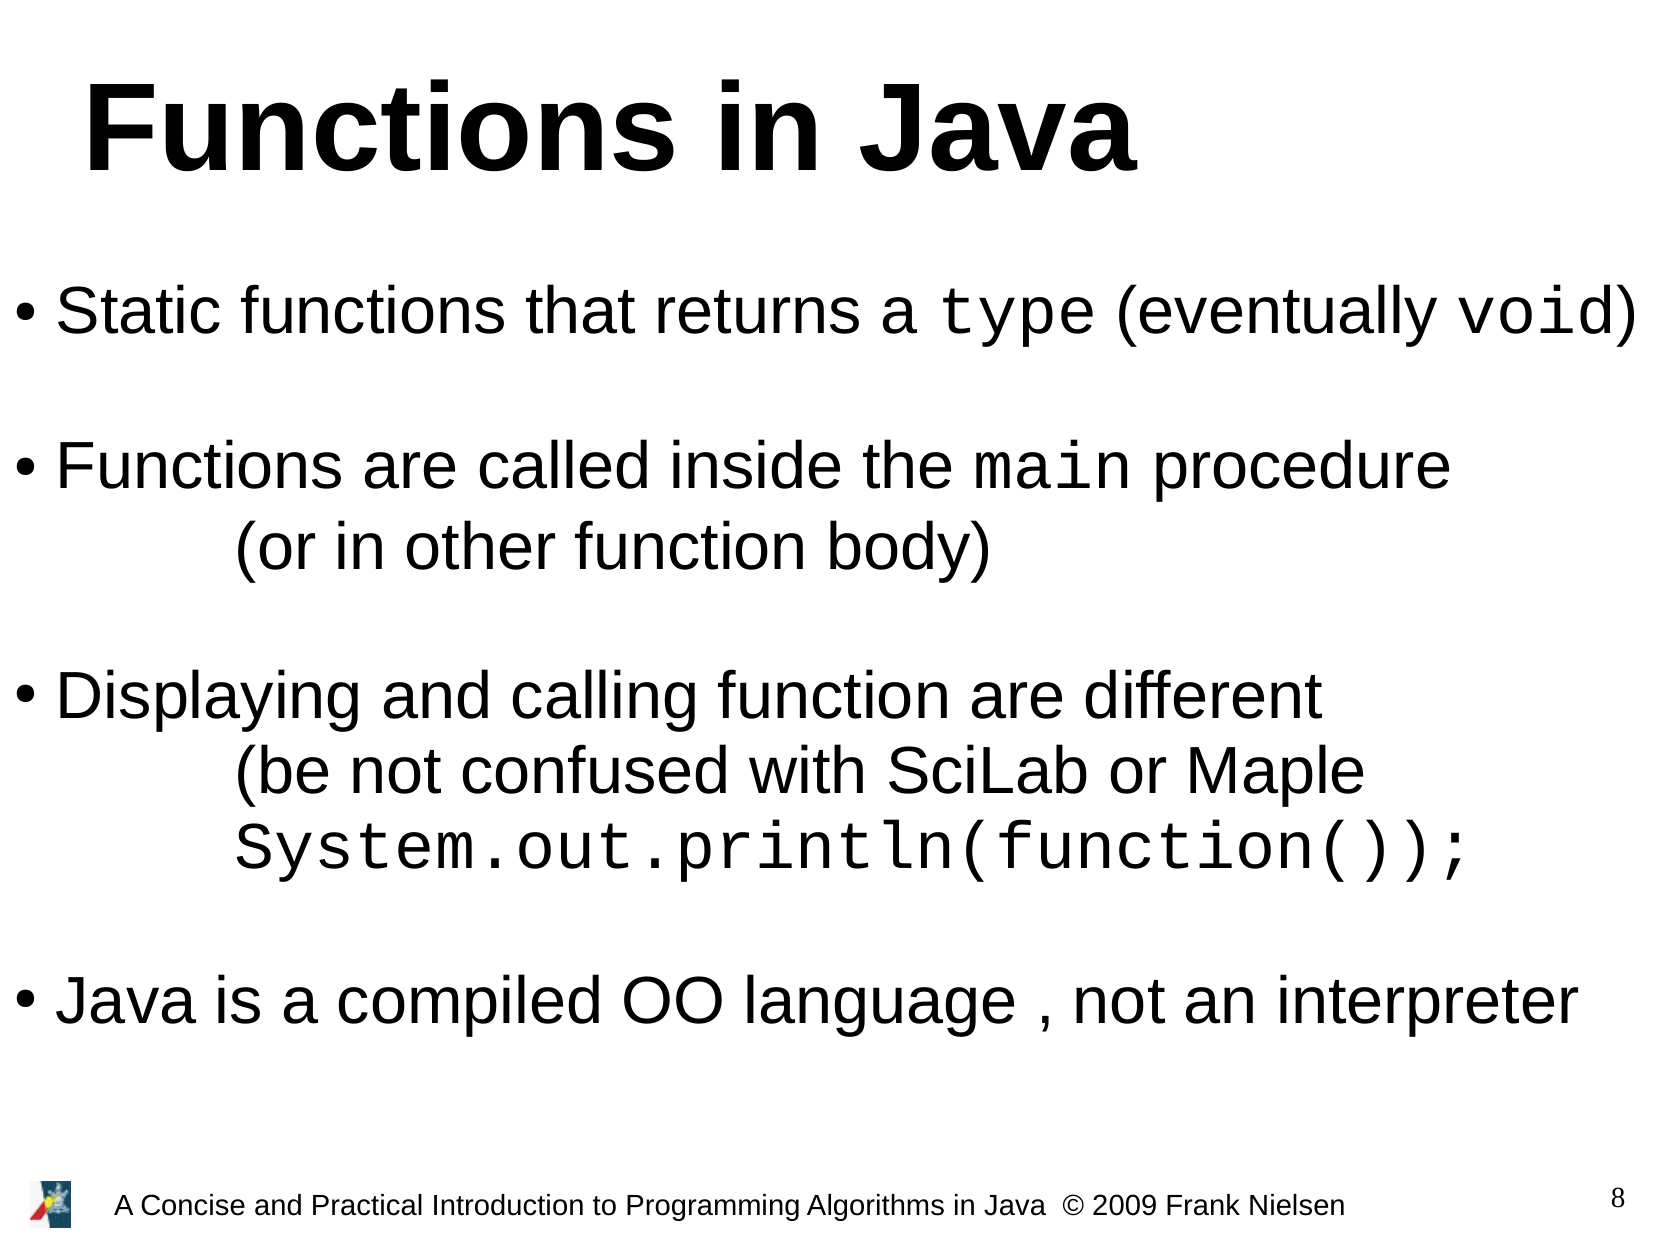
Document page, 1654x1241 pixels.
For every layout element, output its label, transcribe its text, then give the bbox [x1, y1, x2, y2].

text_box Static functions that returns a type (eventually void) Functions are called inside the main procedure (or in other function body) Displaying and calling function are different (be not confused with SciLab or Maple System.out.println(function()); Java is a compiled OO language , not an interpreter [0, 265, 1654, 1046]
text_box Functions in Java [67, 49, 1153, 205]
picture [29, 1181, 71, 1228]
